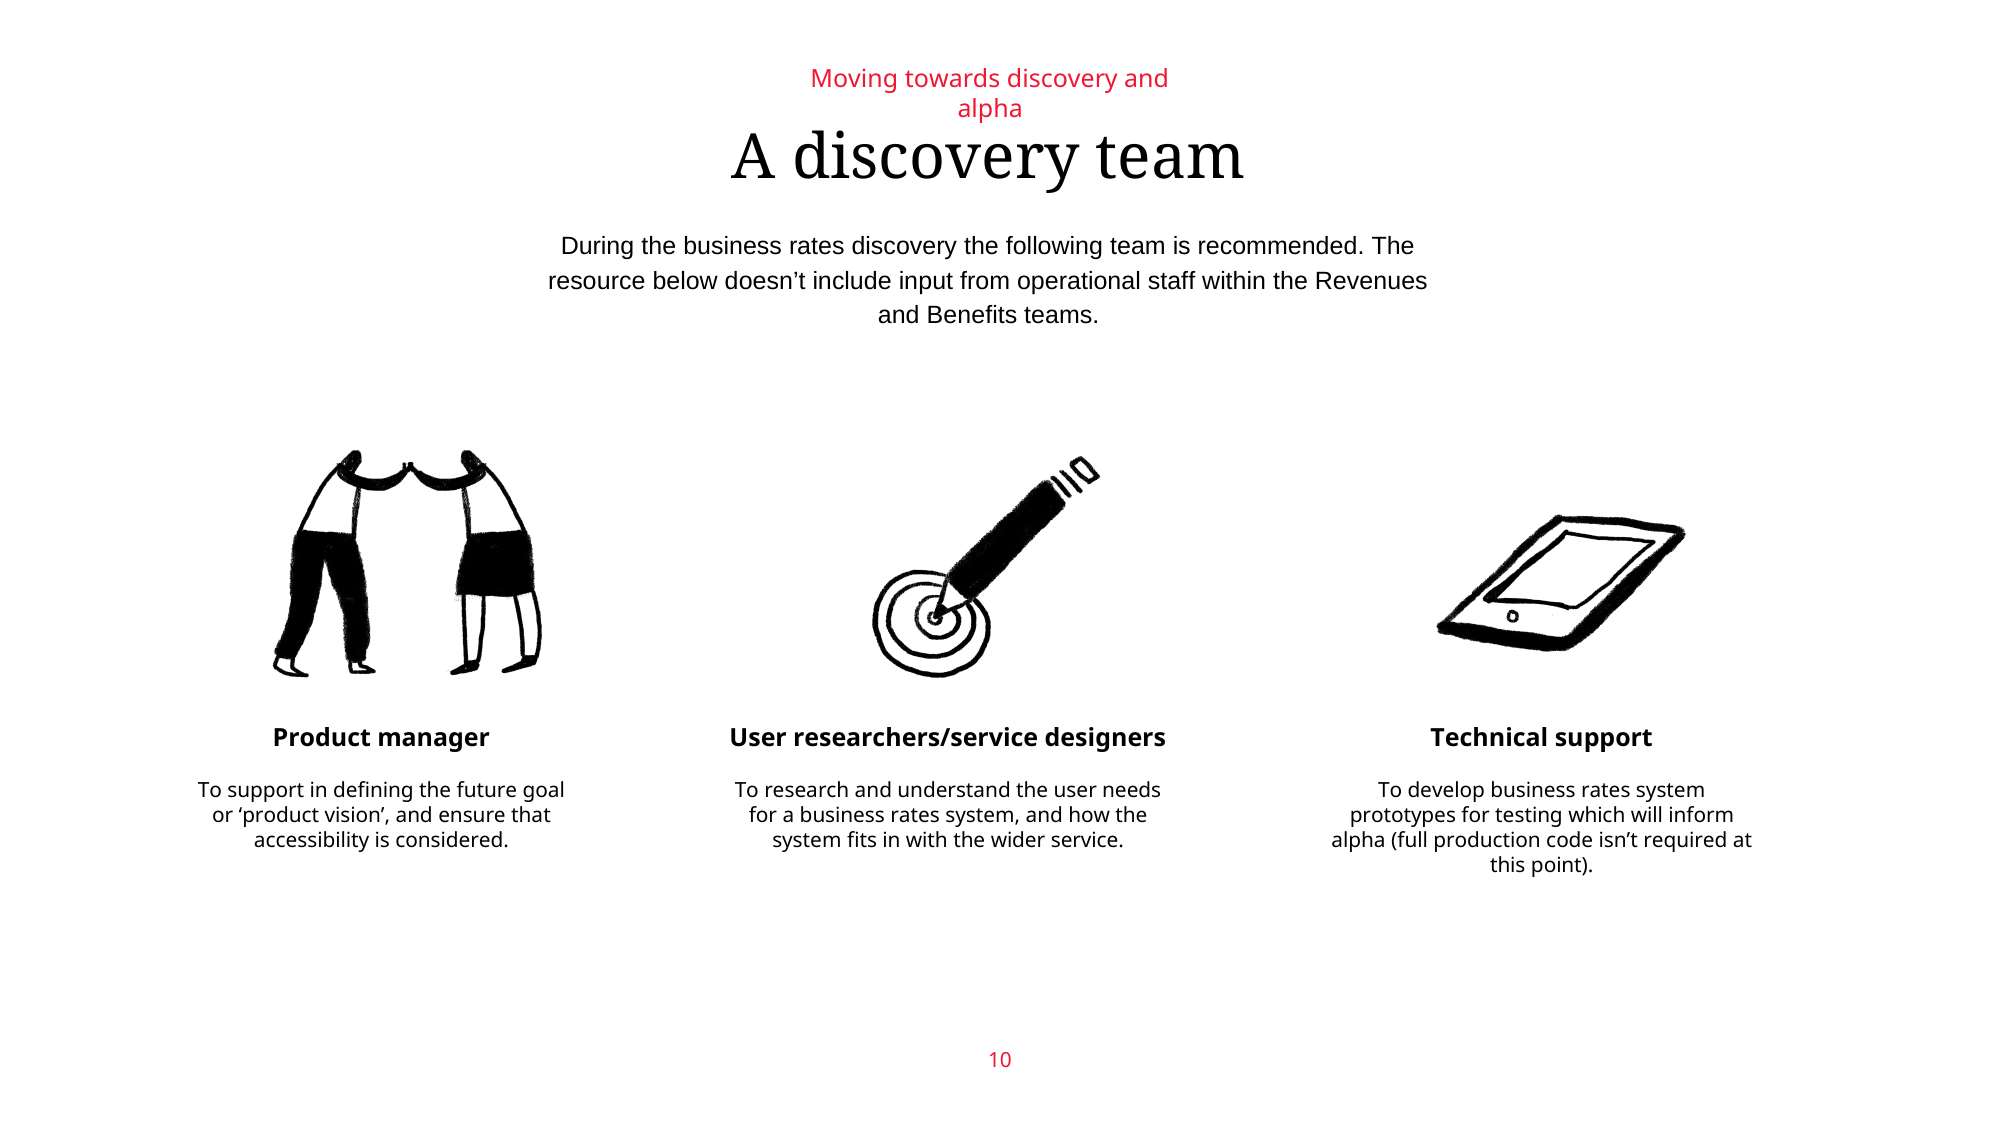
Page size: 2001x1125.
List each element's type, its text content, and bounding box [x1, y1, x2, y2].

text_box Technical support To develop business rates system prototypes for testing which will inform alpha (full production code isn’t required at this point). [1325, 715, 1759, 977]
text_box User researchers/service designers To research and understand the user needs for a business rates system, and how the system fits in with the wider service. [719, 776, 1178, 977]
text_box Product manager To support in defining the future goal or ‘product vision’, and ensure that accessibility is considered. [190, 749, 573, 977]
picture [99, 310, 1227, 776]
picture [1353, 387, 1759, 776]
text_box Moving towards discovery and alpha [775, 58, 1205, 97]
text_box A discovery team During the business rates discovery the following team is recommended. The resource below doesn’t include input from operational staff within the Revenues and Benefits teams. [529, 125, 1448, 353]
text_box 56 [955, 997, 1045, 1123]
